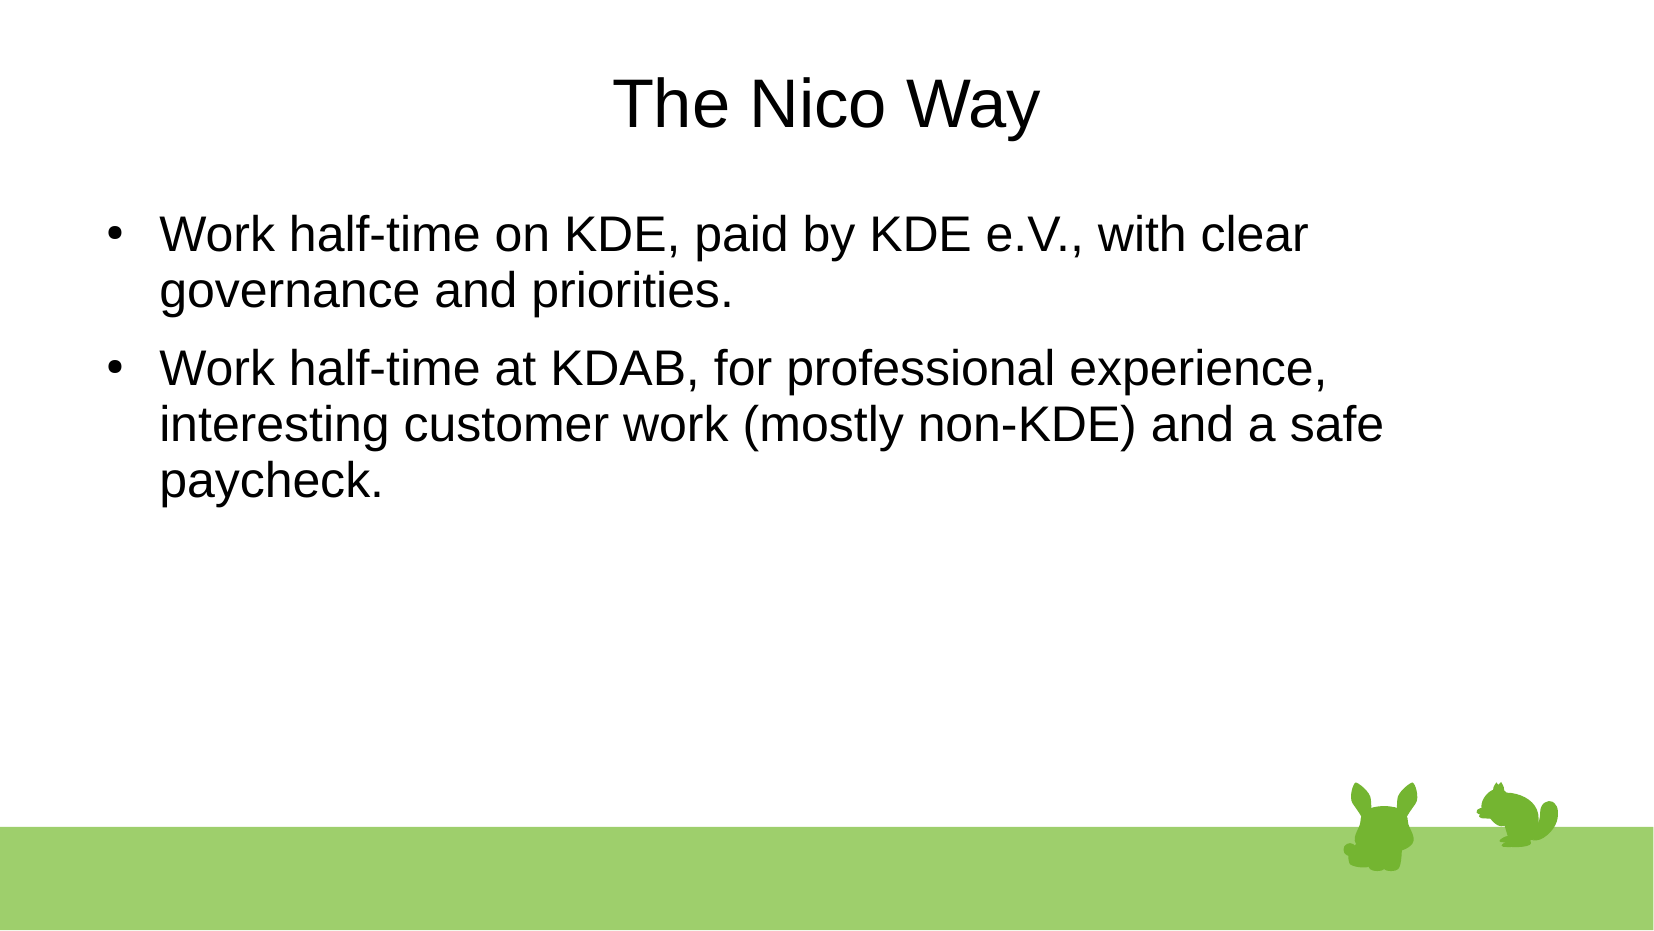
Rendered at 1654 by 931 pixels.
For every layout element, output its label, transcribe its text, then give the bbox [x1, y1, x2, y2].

list Work half-time on KDE, paid by KDE e.V., with clear governance and priorities. Work half-time at KDAB, for professional experience, interesting customer work (mostly non-KDE) and a safe paycheck. [88, 206, 1565, 739]
title The Nico Way [88, 29, 1565, 178]
